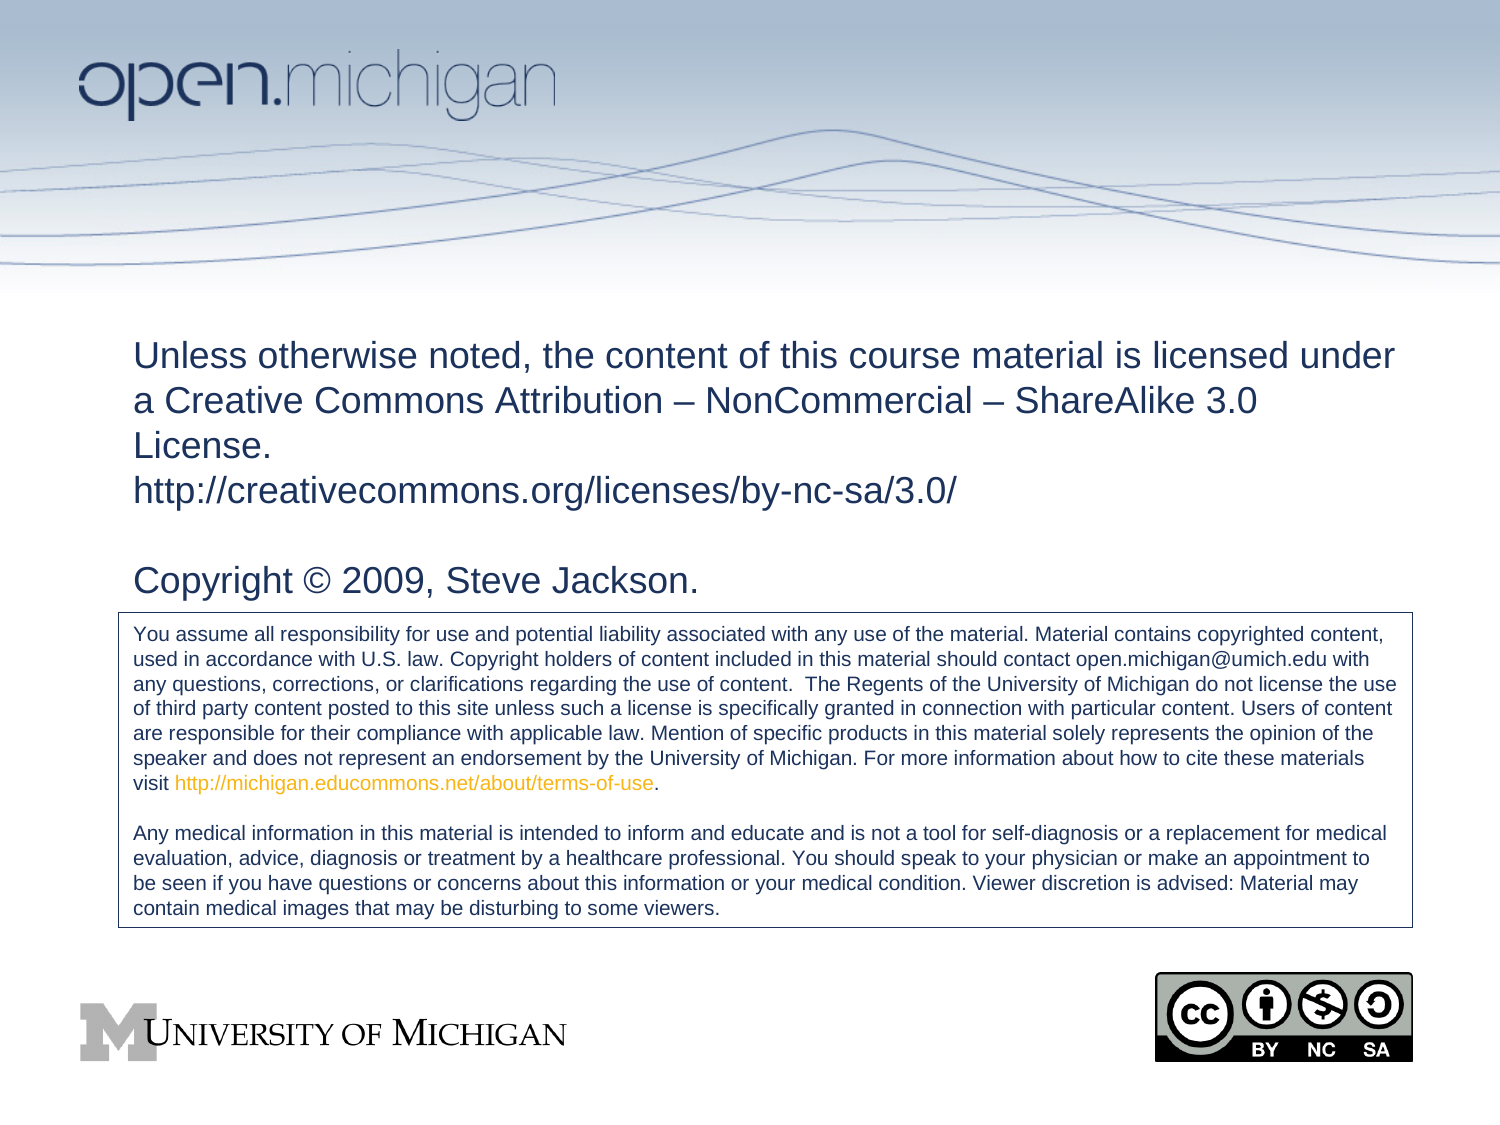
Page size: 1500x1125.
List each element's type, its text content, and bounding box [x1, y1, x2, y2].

picture [0, 0, 1500, 293]
picture [79, 1002, 567, 1062]
text_box Unless otherwise noted, the content of this course material is licensed under a Creative Commons Attribution – NonCommercial – ShareAlike 3.0 License. http://creativecommons.org/licenses/by-nc-sa/3.0/ Copyright © 2009, Steve Jackson. [118, 323, 1413, 610]
picture [1155, 972, 1413, 1062]
text_box You assume all responsibility for use and potential liability associated with any use of the material. Material contains copyrighted content, used in accordance with U.S. law. Copyright holders of content included in this material should contact open.michigan@umich.edu with any questions, corrections, or clarifications regarding the use of content. The Regents of the University of Michigan do not license the use of third party content posted to this site unless such a license is specifically granted in connection with particular content. Users of content are responsible for their compliance with applicable law. Mention of specific products in this material solely represents the opinion of the speaker and does not represent an endorsement by the University of Michigan. For more information about how to cite these materials visit http://michigan.educommons.net/about/terms-of-use. Any medical information in this material is intended to inform and educate and is not a tool for self-diagnosis or a replacement for medical evaluation, advice, diagnosis or treatment by a healthcare professional. You should speak to your physician or make an appointment to be seen if you have questions or concerns about this information or your medical condition. Viewer discretion is advised: Material may contain medical images that may be disturbing to some viewers. [118, 612, 1413, 928]
